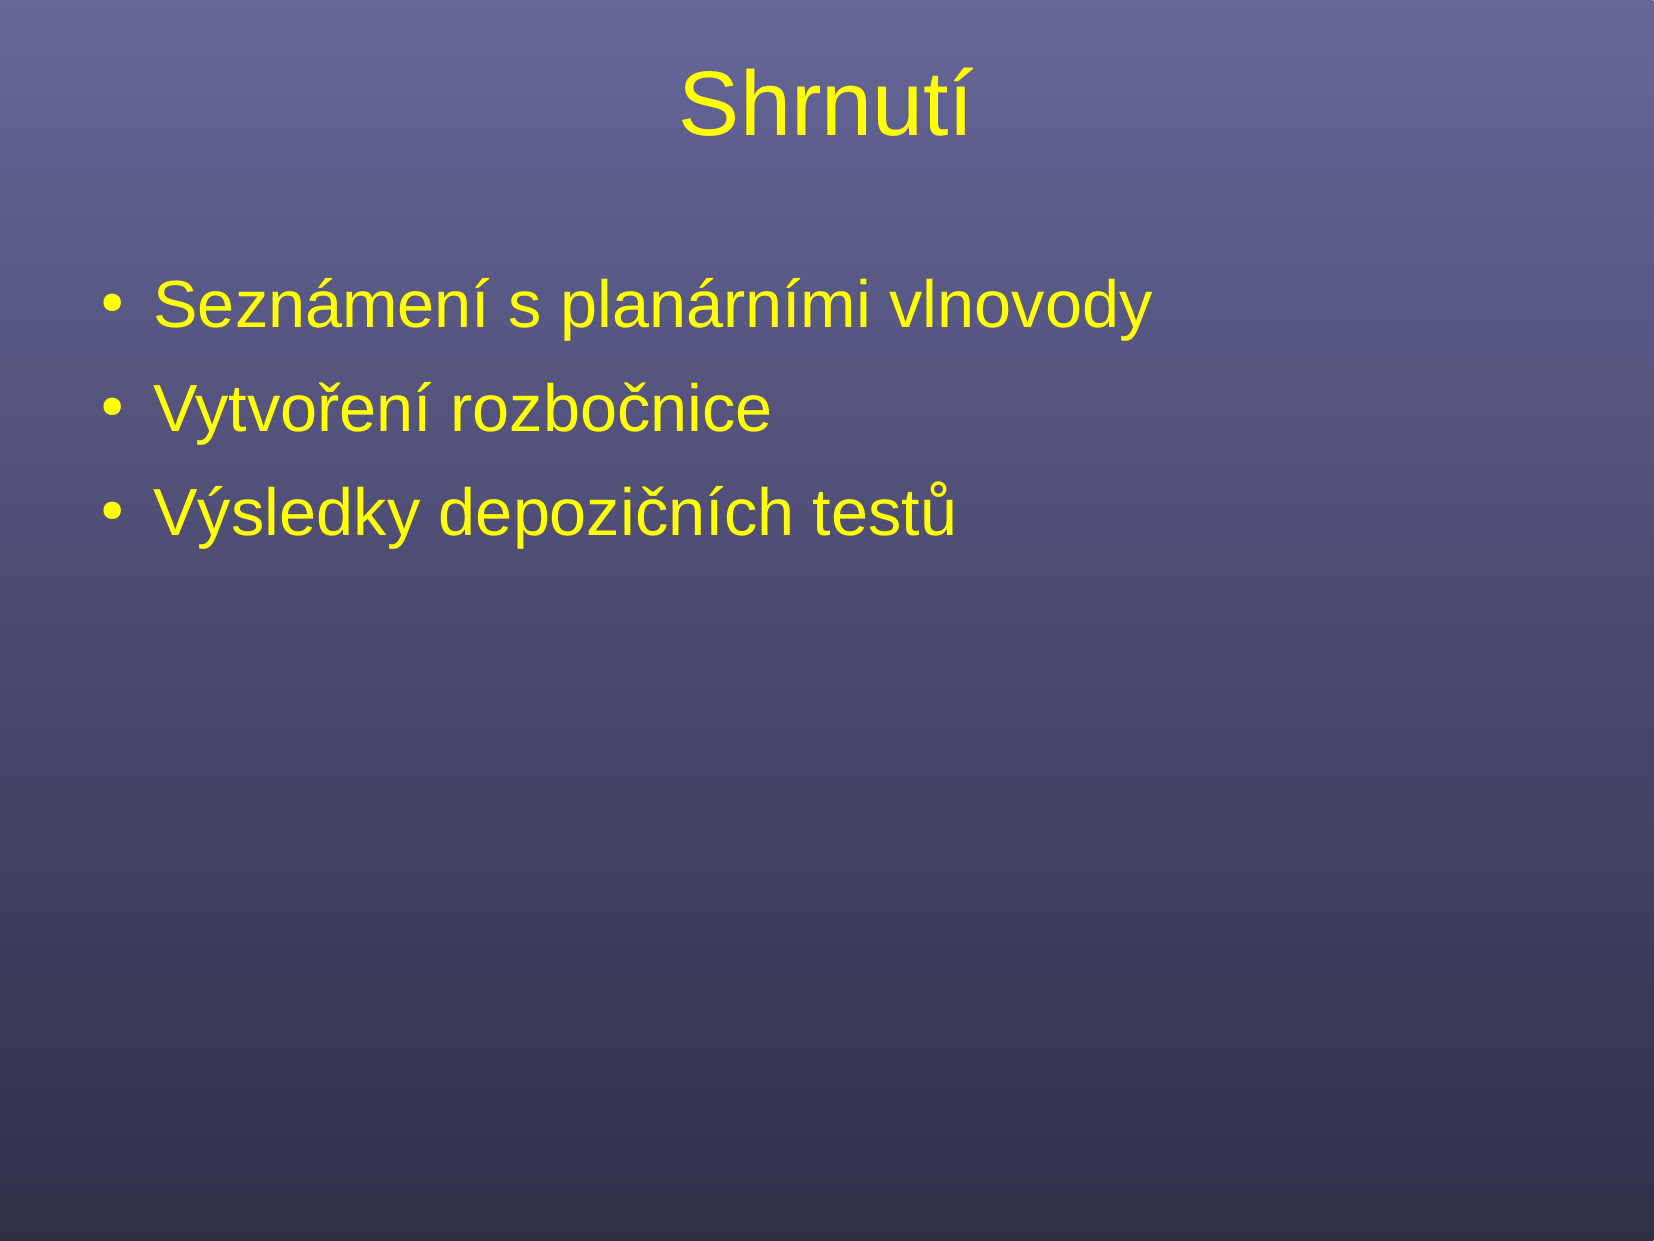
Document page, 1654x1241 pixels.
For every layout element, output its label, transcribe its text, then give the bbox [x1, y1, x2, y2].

list Seznámení s planárními vlnovody Vytvoření rozbočnice Výsledky depozičních testů [82, 266, 1571, 1071]
title Shrnutí [82, 0, 1571, 208]
